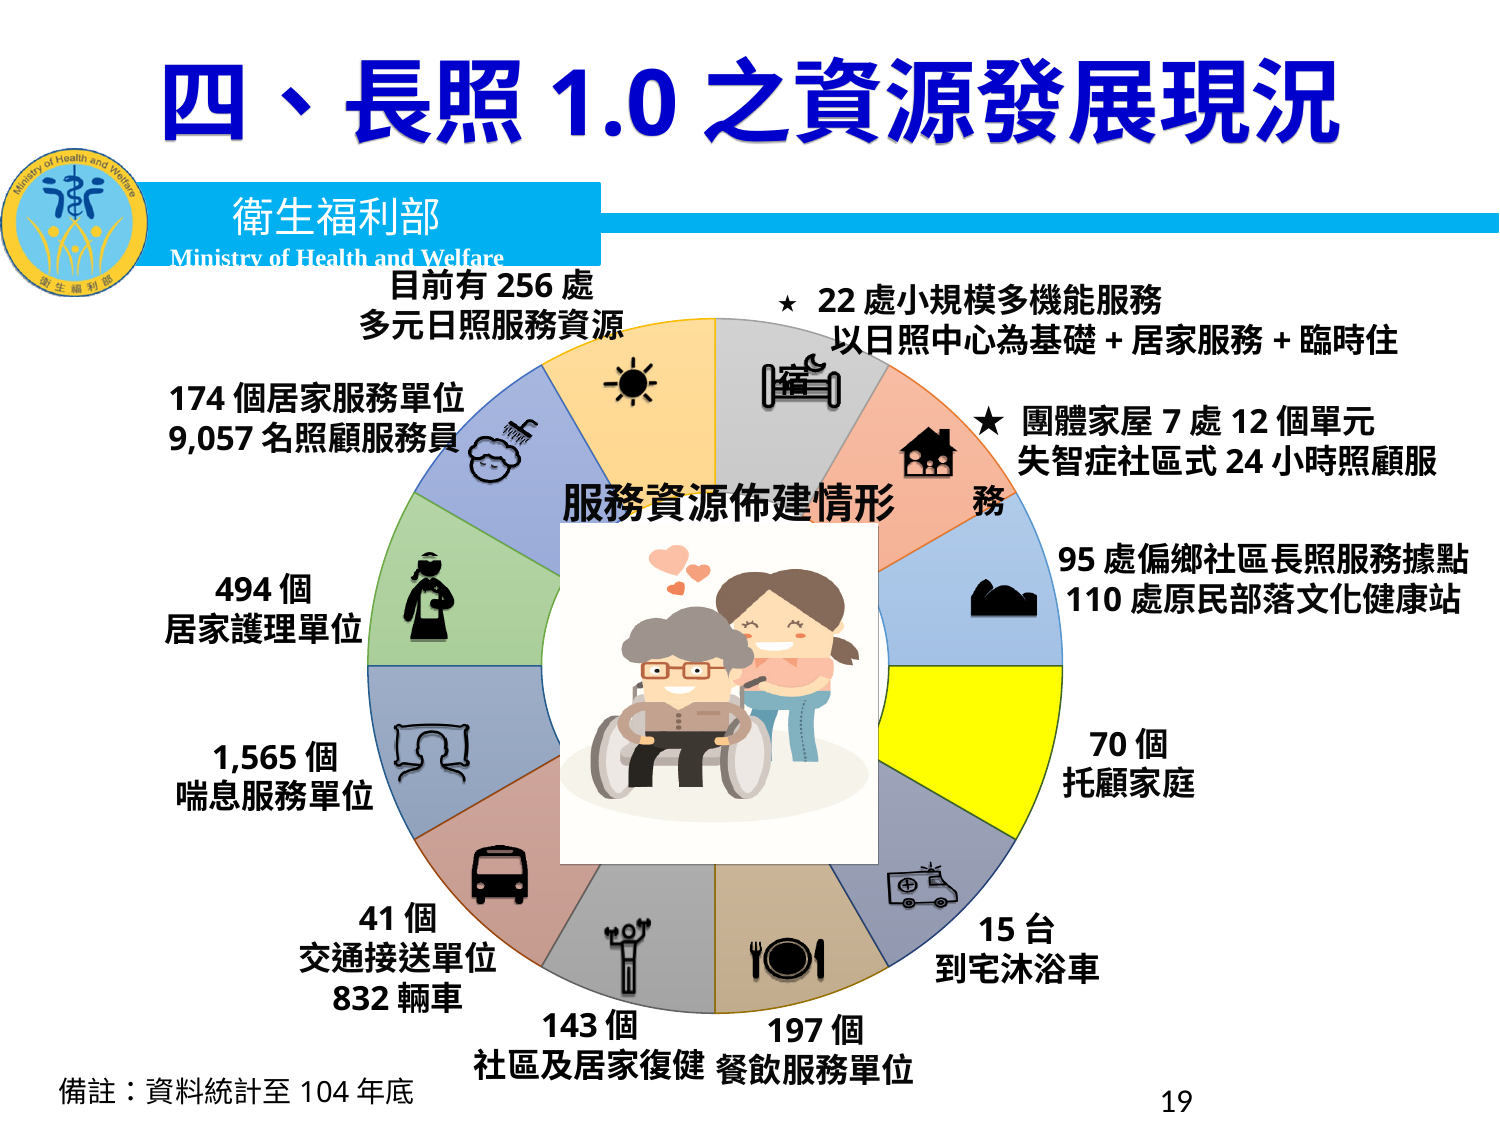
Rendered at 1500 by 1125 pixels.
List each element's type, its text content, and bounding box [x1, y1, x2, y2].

picture [592, 347, 677, 426]
text_box 備註：資料統計至104年底 [43, 1066, 420, 1117]
picture [560, 523, 879, 871]
text_box 19 [1144, 1069, 1495, 1125]
picture [751, 338, 851, 414]
text_box 174個居家服務單位 9,057名照顧服務員 [153, 370, 486, 461]
title 四、長照1.0之資源發展現況 [75, 4, 1426, 193]
text_box 494個 居家護理單位 [97, 561, 432, 652]
text_box 41個 交通接送單位 832輛車 [231, 889, 566, 1019]
text_box 服務資源佈建情形 [547, 469, 949, 532]
chart [5, 304, 1425, 1028]
picture [887, 857, 958, 912]
text_box 70個 托顧家庭 [1004, 716, 1254, 807]
picture [741, 918, 832, 988]
text_box 目前有256處 多元日照服務資源 [311, 256, 672, 347]
text_box 197個 餐飲服務單位 [648, 1001, 983, 1095]
text_box 95處偏鄉社區長照服務據點 110處原民部落文化健康站 [1027, 531, 1500, 628]
text_box ★ 團體家屋7處12個單元 失智症社區式24小時照顧服務 [957, 392, 1483, 489]
text_box 1,565個 喘息服務單位 [108, 728, 443, 819]
picture [456, 411, 549, 487]
text_box 143個 社區及居家復健 [422, 996, 758, 1087]
chart [983, 489, 992, 498]
picture [960, 550, 1027, 621]
picture [887, 417, 957, 482]
picture [385, 713, 478, 792]
picture [582, 904, 677, 1012]
text_box ★ 22處小規模多機能服務 以日照中心為基礎+居家服務+臨時住宿 [762, 271, 1426, 362]
picture [465, 845, 534, 889]
text_box 15台 到宅沐浴車 [850, 900, 1185, 991]
picture [358, 534, 502, 639]
